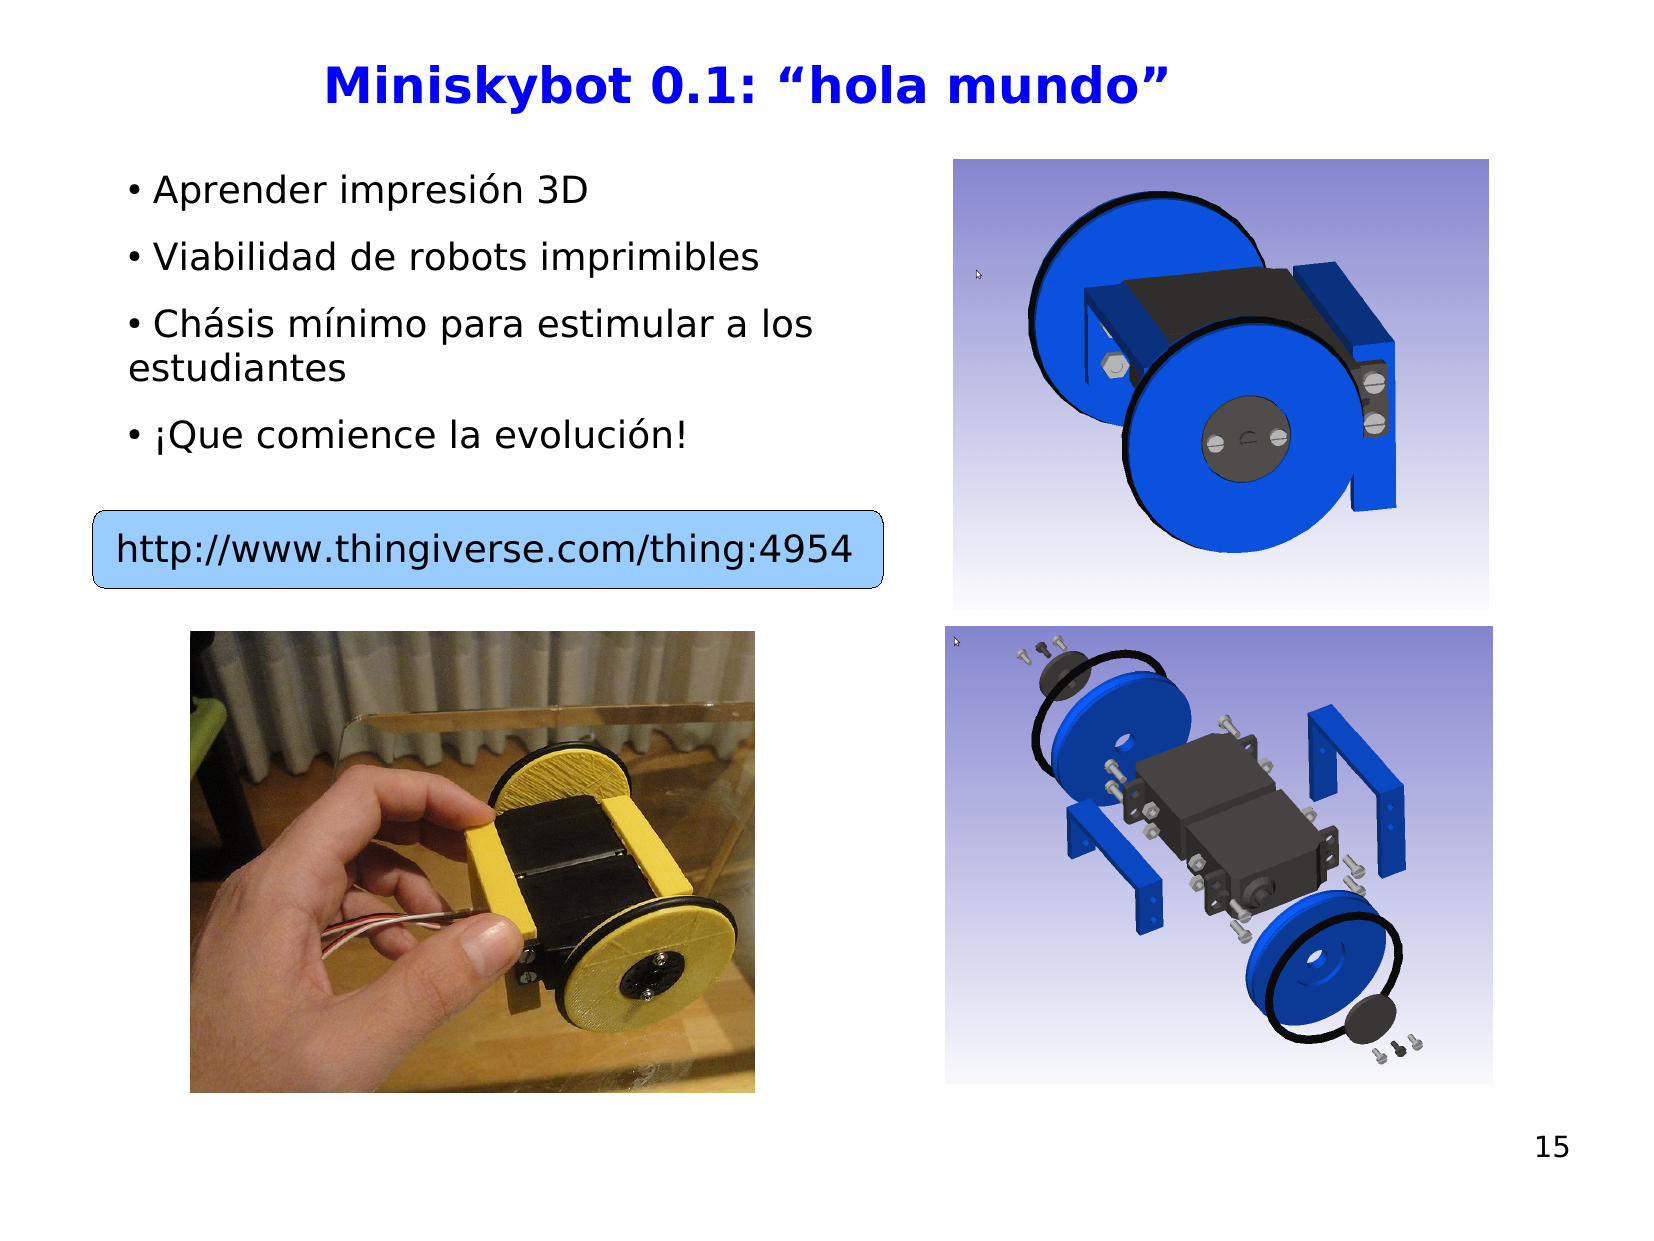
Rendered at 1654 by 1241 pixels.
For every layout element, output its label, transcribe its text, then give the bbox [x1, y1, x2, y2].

text_box Miniskybot 0.1: “hola mundo” [308, 49, 1188, 123]
picture [945, 626, 1493, 1084]
picture [953, 159, 1489, 610]
text_box [92, 510, 884, 589]
text_box http://www.thingiverse.com/thing:4954 [100, 520, 870, 580]
text_box Aprender impresión 3D Viabilidad de robots imprimibles Chásis mínimo para estimular a los estudiantes ¡Que comience la evolución! [113, 161, 845, 465]
picture [190, 631, 755, 1093]
